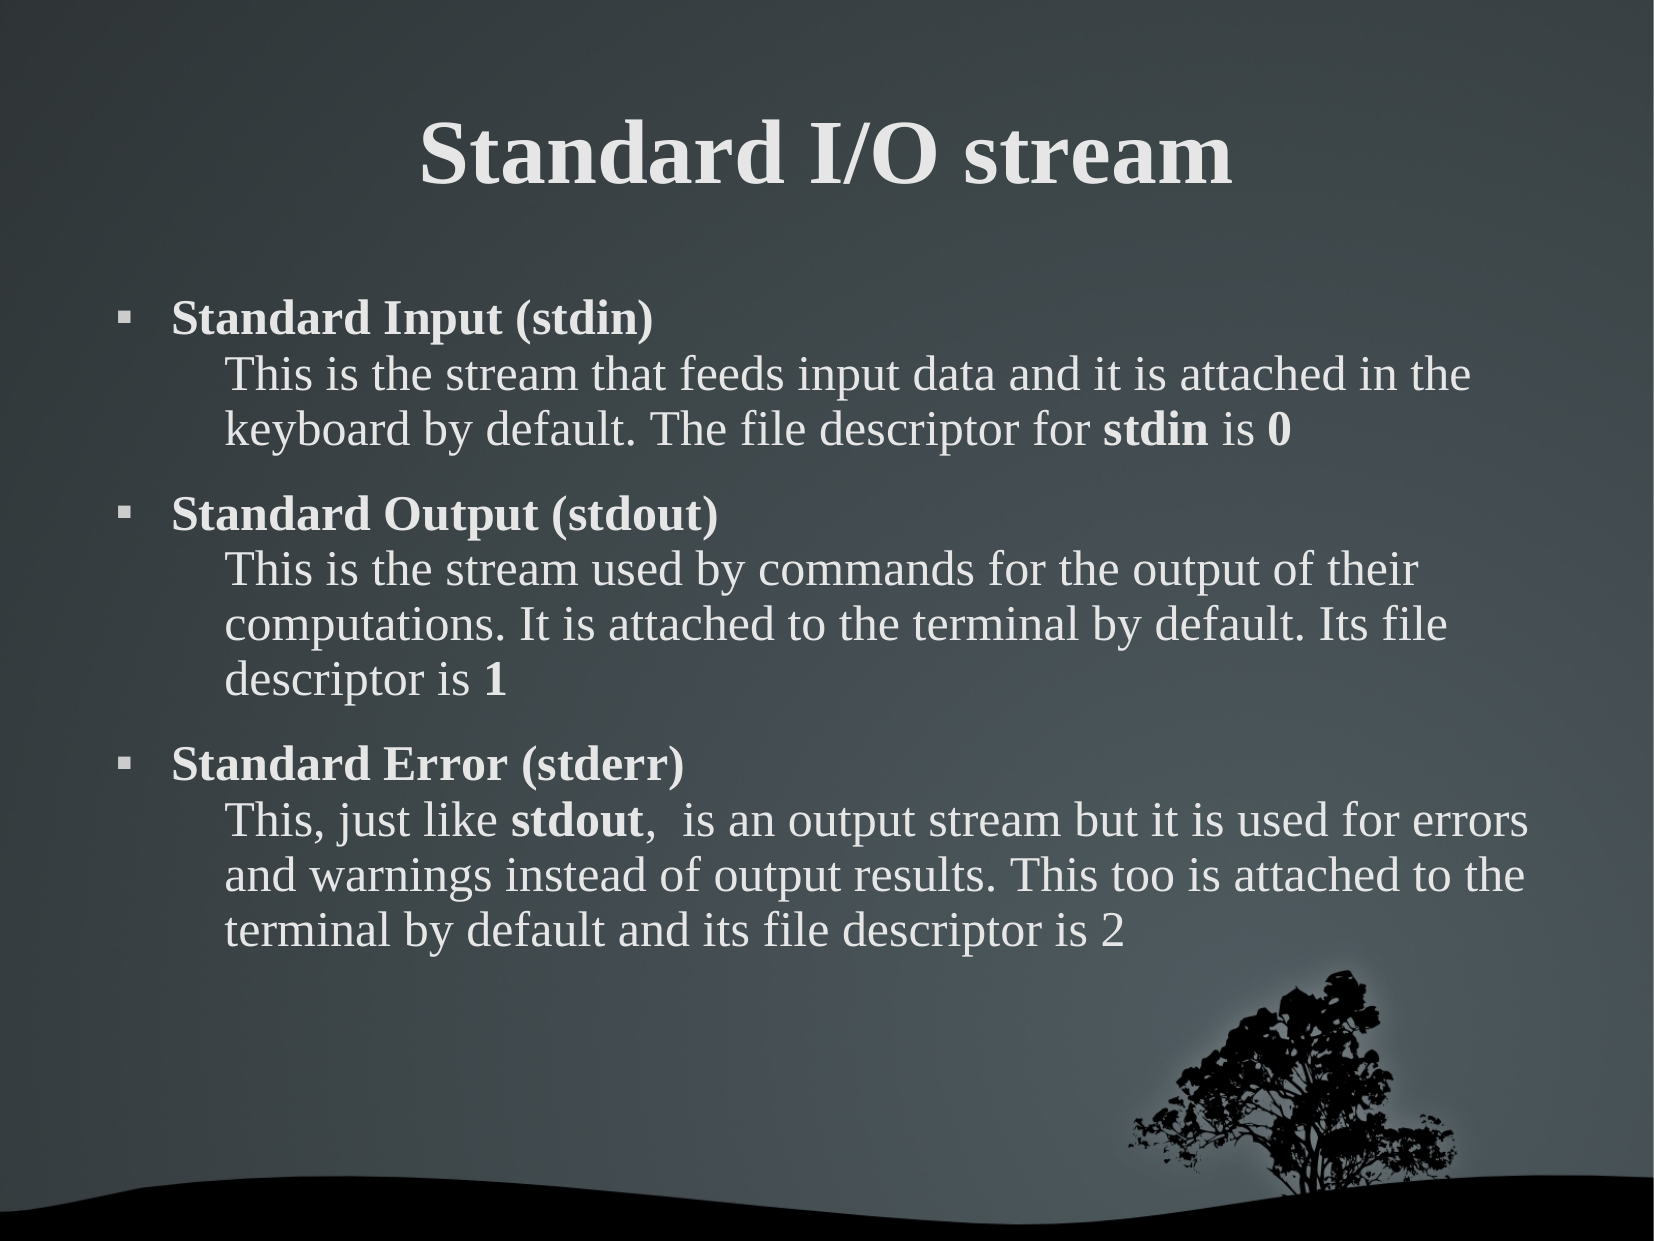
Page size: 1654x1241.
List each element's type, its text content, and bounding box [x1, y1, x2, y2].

list Standard Input (stdin) This is the stream that feeds input data and it is attached in the keyboard by default. The file descriptor for stdin is 0 Standard Output (stdout) This is the stream used by commands for the output of their computations. It is attached to the terminal by default. Its file descriptor is 1 Standard Error (stderr) This, just like stdout, is an output stream but it is used for errors and warnings instead of output results. This too is attached to the terminal by default and its file descriptor is 2 [82, 290, 1571, 1109]
title Standard I/O stream [82, 33, 1571, 273]
picture [0, 0, 1654, 1241]
